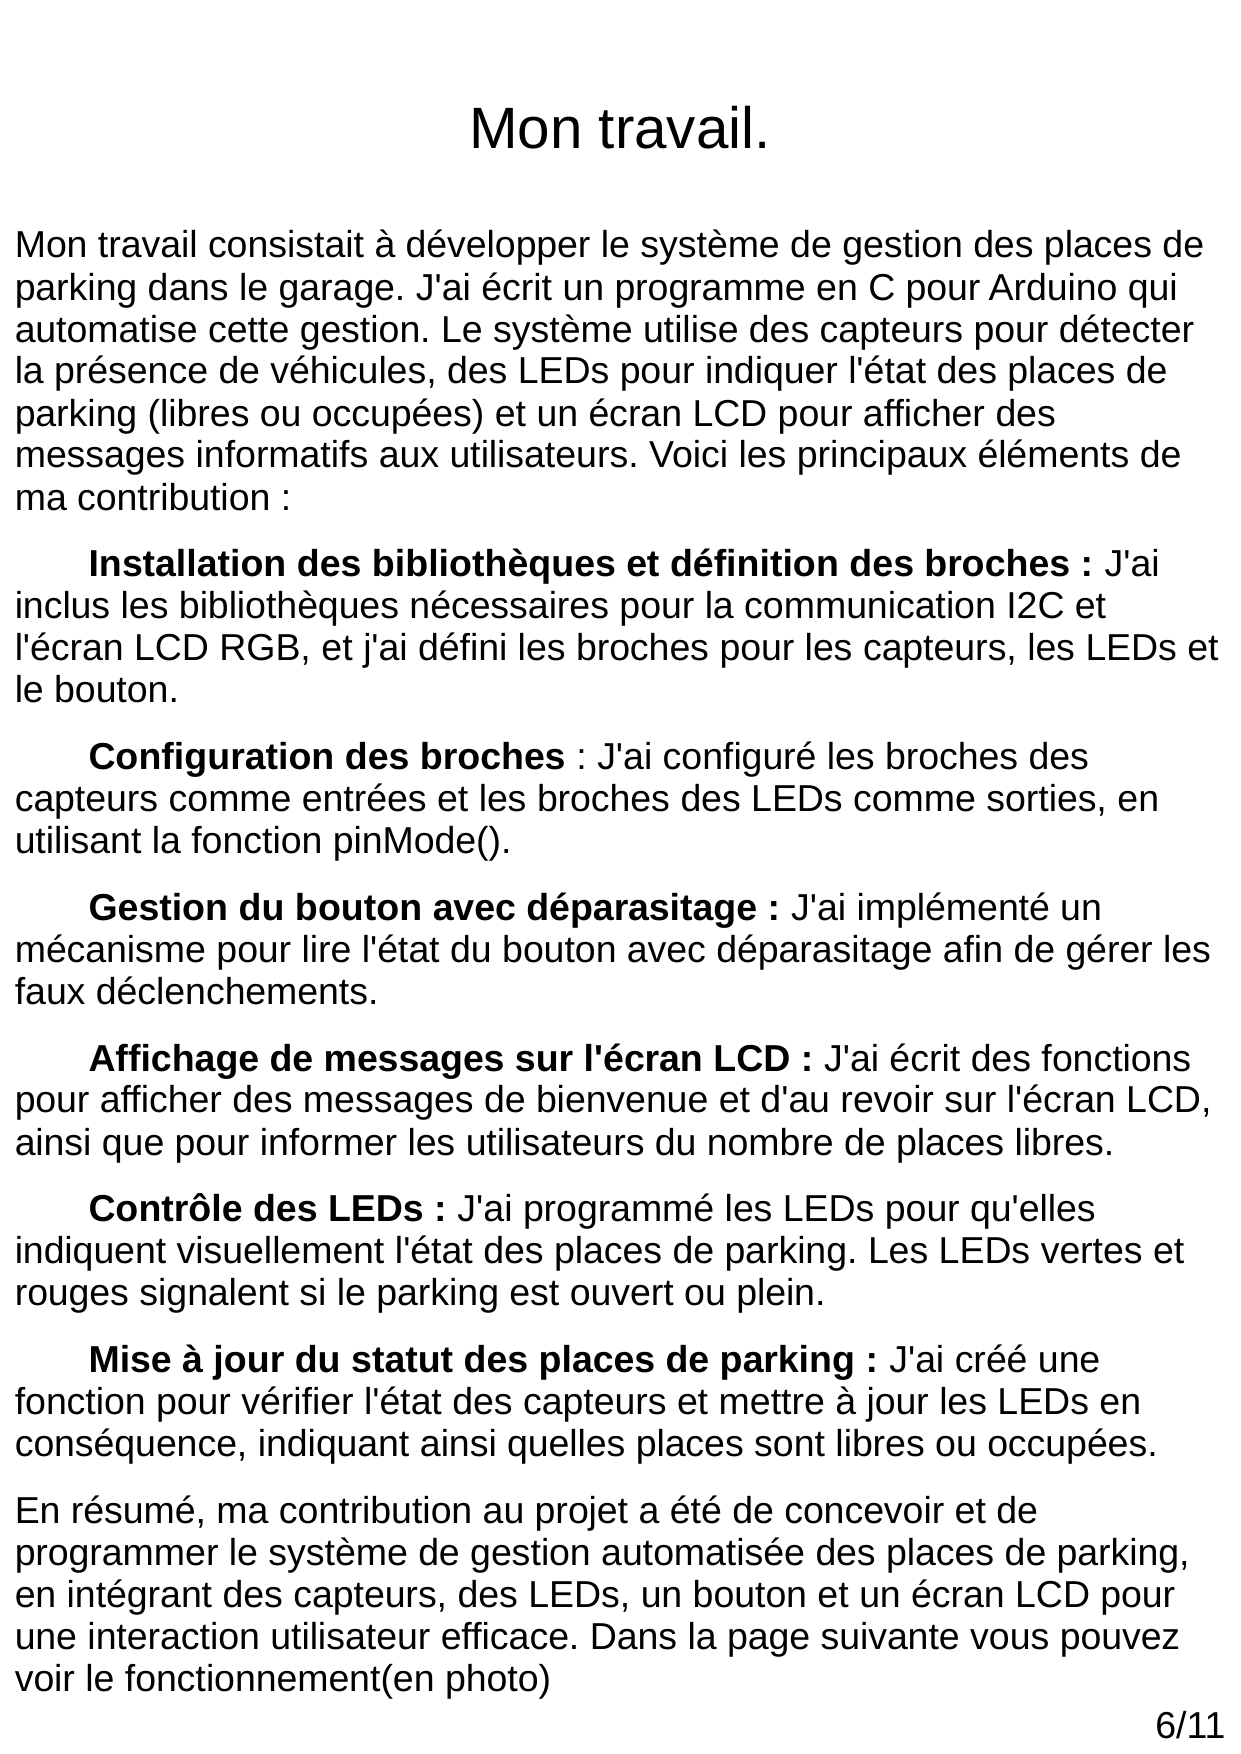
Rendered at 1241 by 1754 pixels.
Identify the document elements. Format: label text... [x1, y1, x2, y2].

text_box Mon travail consistait à développer le système de gestion des places de parking dans le garage. J'ai écrit un programme en C pour Arduino qui automatise cette gestion. Le système utilise des capteurs pour détecter la présence de véhicules, des LEDs pour indiquer l'état des places de parking (libres ou occupées) et un écran LCD pour afficher des messages informatifs aux utilisateurs. Voici les principaux éléments de ma contribution : Installation des bibliothèques et définition des broches : J'ai inclus les bibliothèques nécessaires pour la communication I2C et l'écran LCD RGB, et j'ai défini les broches pour les capteurs, les LEDs et le bouton. Configuration des broches : J'ai configuré les broches des capteurs comme entrées et les broches des LEDs comme sorties, en utilisant la fonction pinMode(). Gestion du bouton avec déparasitage : J'ai implémenté un mécanisme pour lire l'état du bouton avec déparasitage afin de gérer les faux déclenchements. Affichage de messages sur l'écran LCD : J'ai écrit des fonctions pour afficher des messages de bienvenue et d'au revoir sur l'écran LCD, ainsi que pour informer les utilisateurs du nombre de places libres. Contrôle des LEDs : J'ai programmé les LEDs pour qu'elles indiquent visuellement l'état des places de parking. Les LEDs vertes et rouges signalent si le parking est ouvert ou plein. Mise à jour du statut des places de parking : J'ai créé une fonction pour vérifier l'état des capteurs et mettre à jour les LEDs en conséquence, indiquant ainsi quelles places sont libres ou occupées. En résumé, ma contribution au projet a été de concevoir et de programmer le système de gestion automatisée des places de parking, en intégrant des capteurs, des LEDs, un bouton et un écran LCD pour une interaction utilisateur efficace. Dans la page suivante vous pouvez voir le fonctionnement(en photo) [0, 216, 1241, 1754]
text_box 6/11 [1140, 1697, 1241, 1754]
title Mon travail. [0, 0, 1241, 216]
